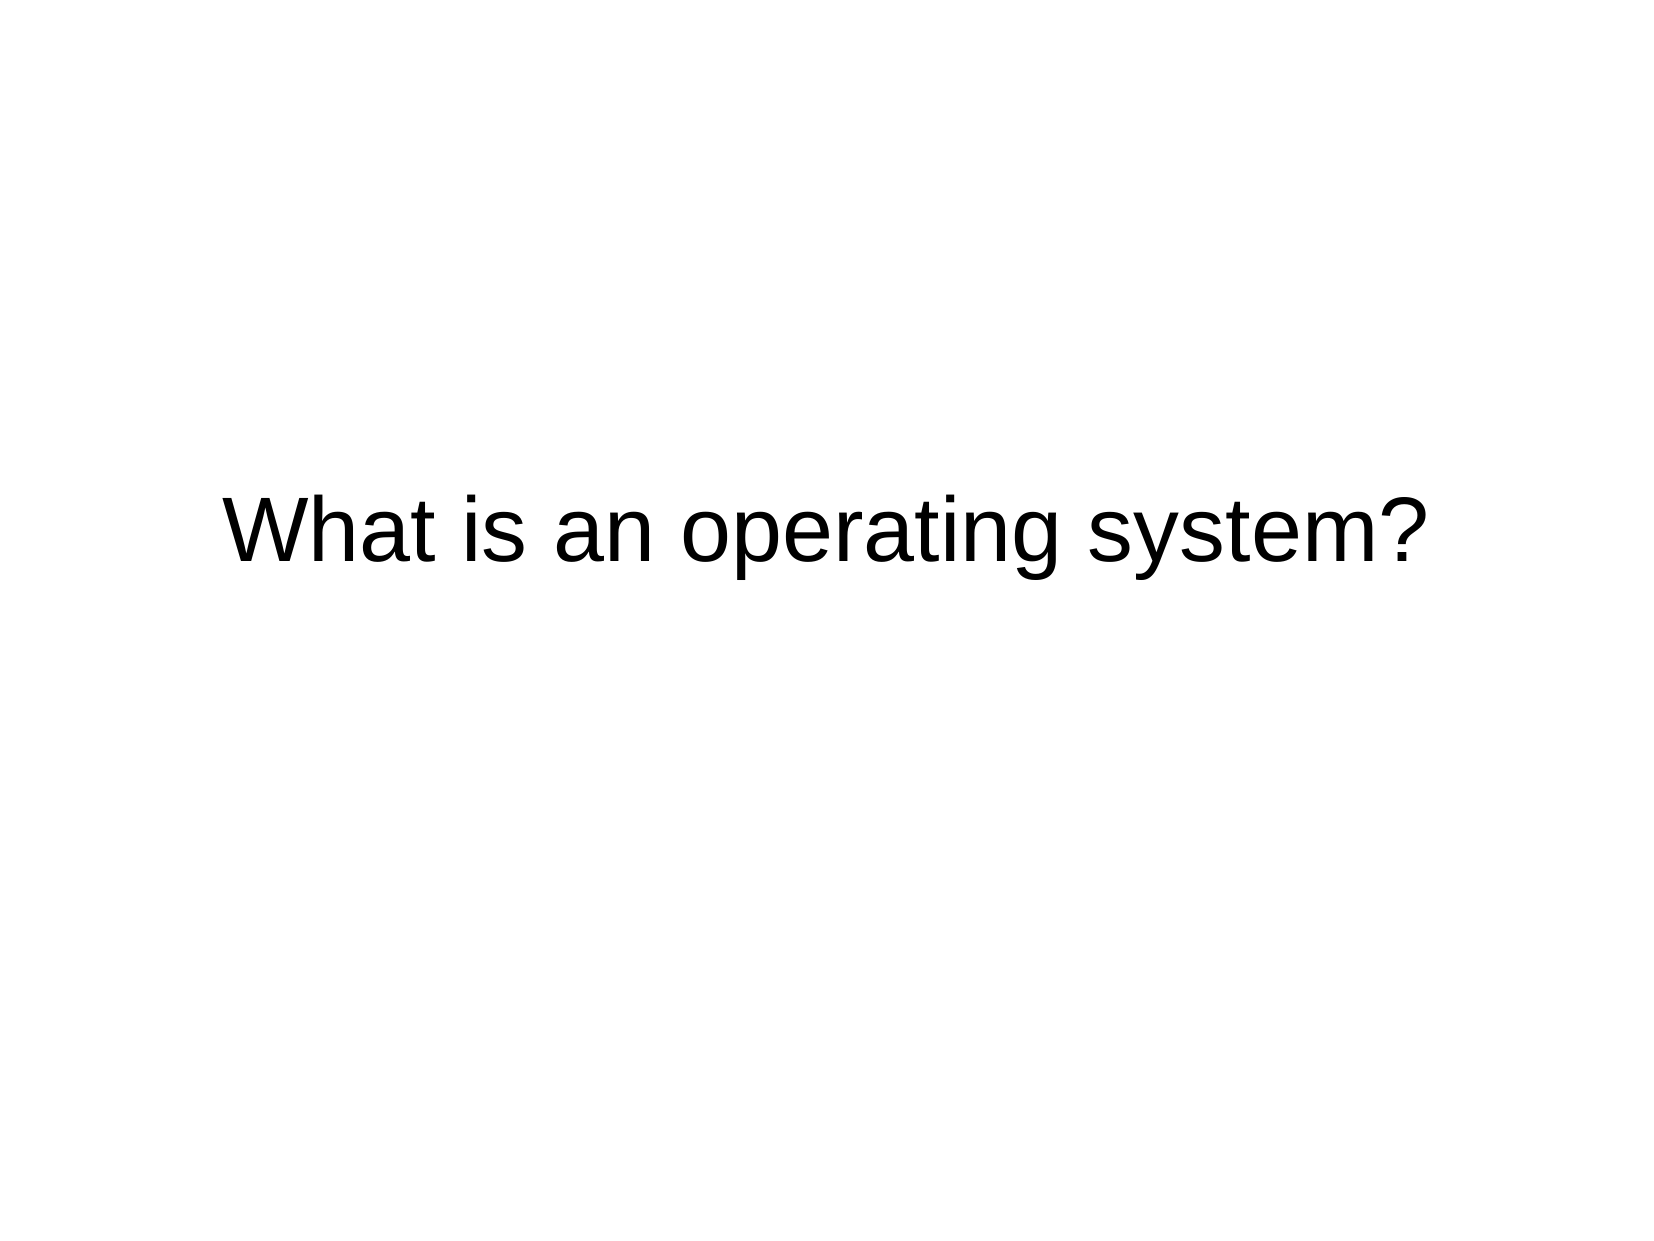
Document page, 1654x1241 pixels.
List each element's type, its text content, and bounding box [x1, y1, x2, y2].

subtitle What is an operating system? [82, 49, 1571, 1010]
